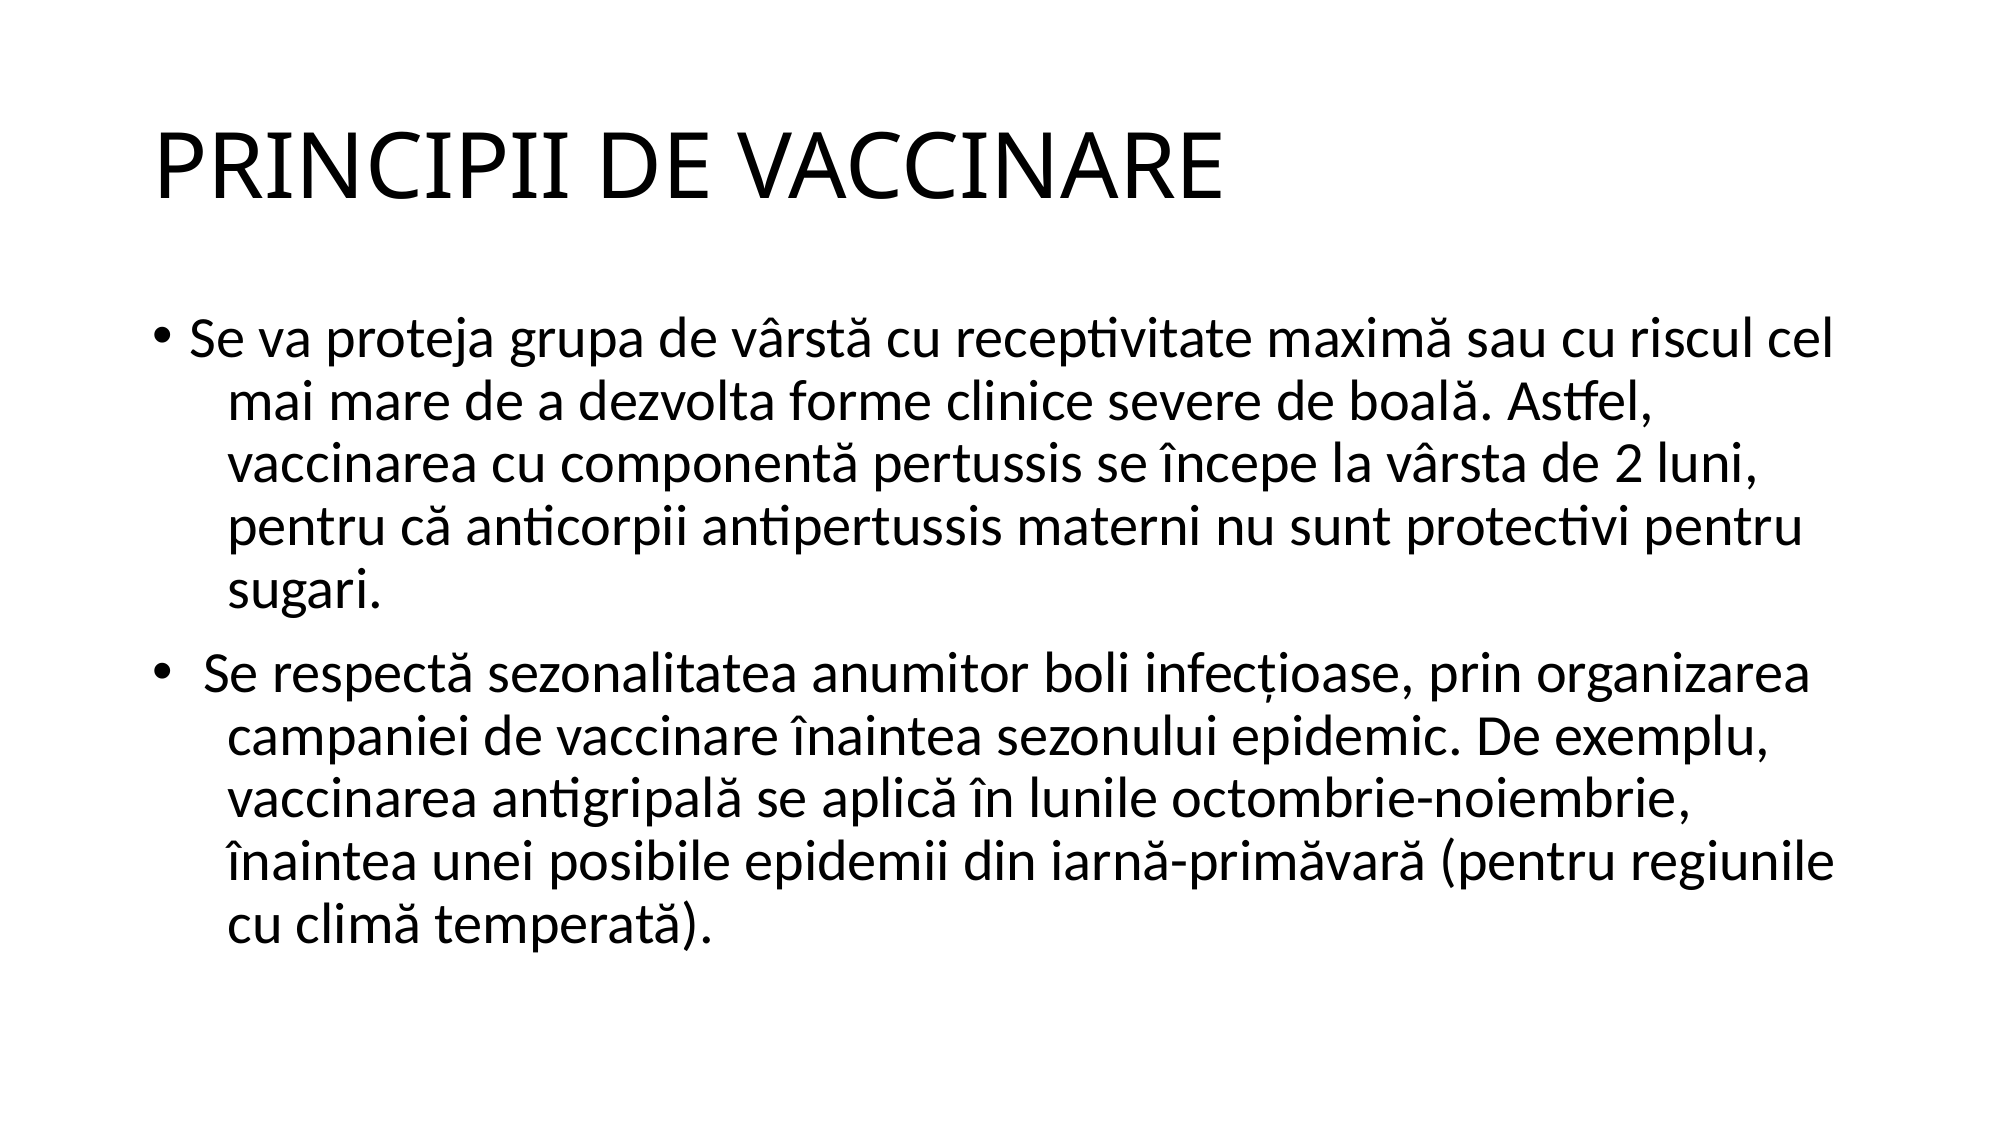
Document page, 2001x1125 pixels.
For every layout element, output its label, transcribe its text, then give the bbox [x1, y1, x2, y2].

title PRINCIPII DE VACCINARE [137, 59, 1863, 278]
list Se va proteja grupa de vârstă cu receptivitate maximă sau cu riscul cel mai mare de a dezvolta forme clinice severe de boală. Astfel, vaccinarea cu componentă pertussis se începe la vârsta de 2 luni, pentru că anticorpii antipertussis materni nu sunt protectivi pentru sugari. Se respectă sezonalitatea anumitor boli infecţioase, prin organizarea campaniei de vaccinare înaintea sezonului epidemic. De exemplu, vaccinarea antigripală se aplică în lunile octombrie-noiembrie, înaintea unei posibile epidemii din iarnă-primăvară (pentru regiunile cu climă temperată). [137, 299, 1863, 1014]
